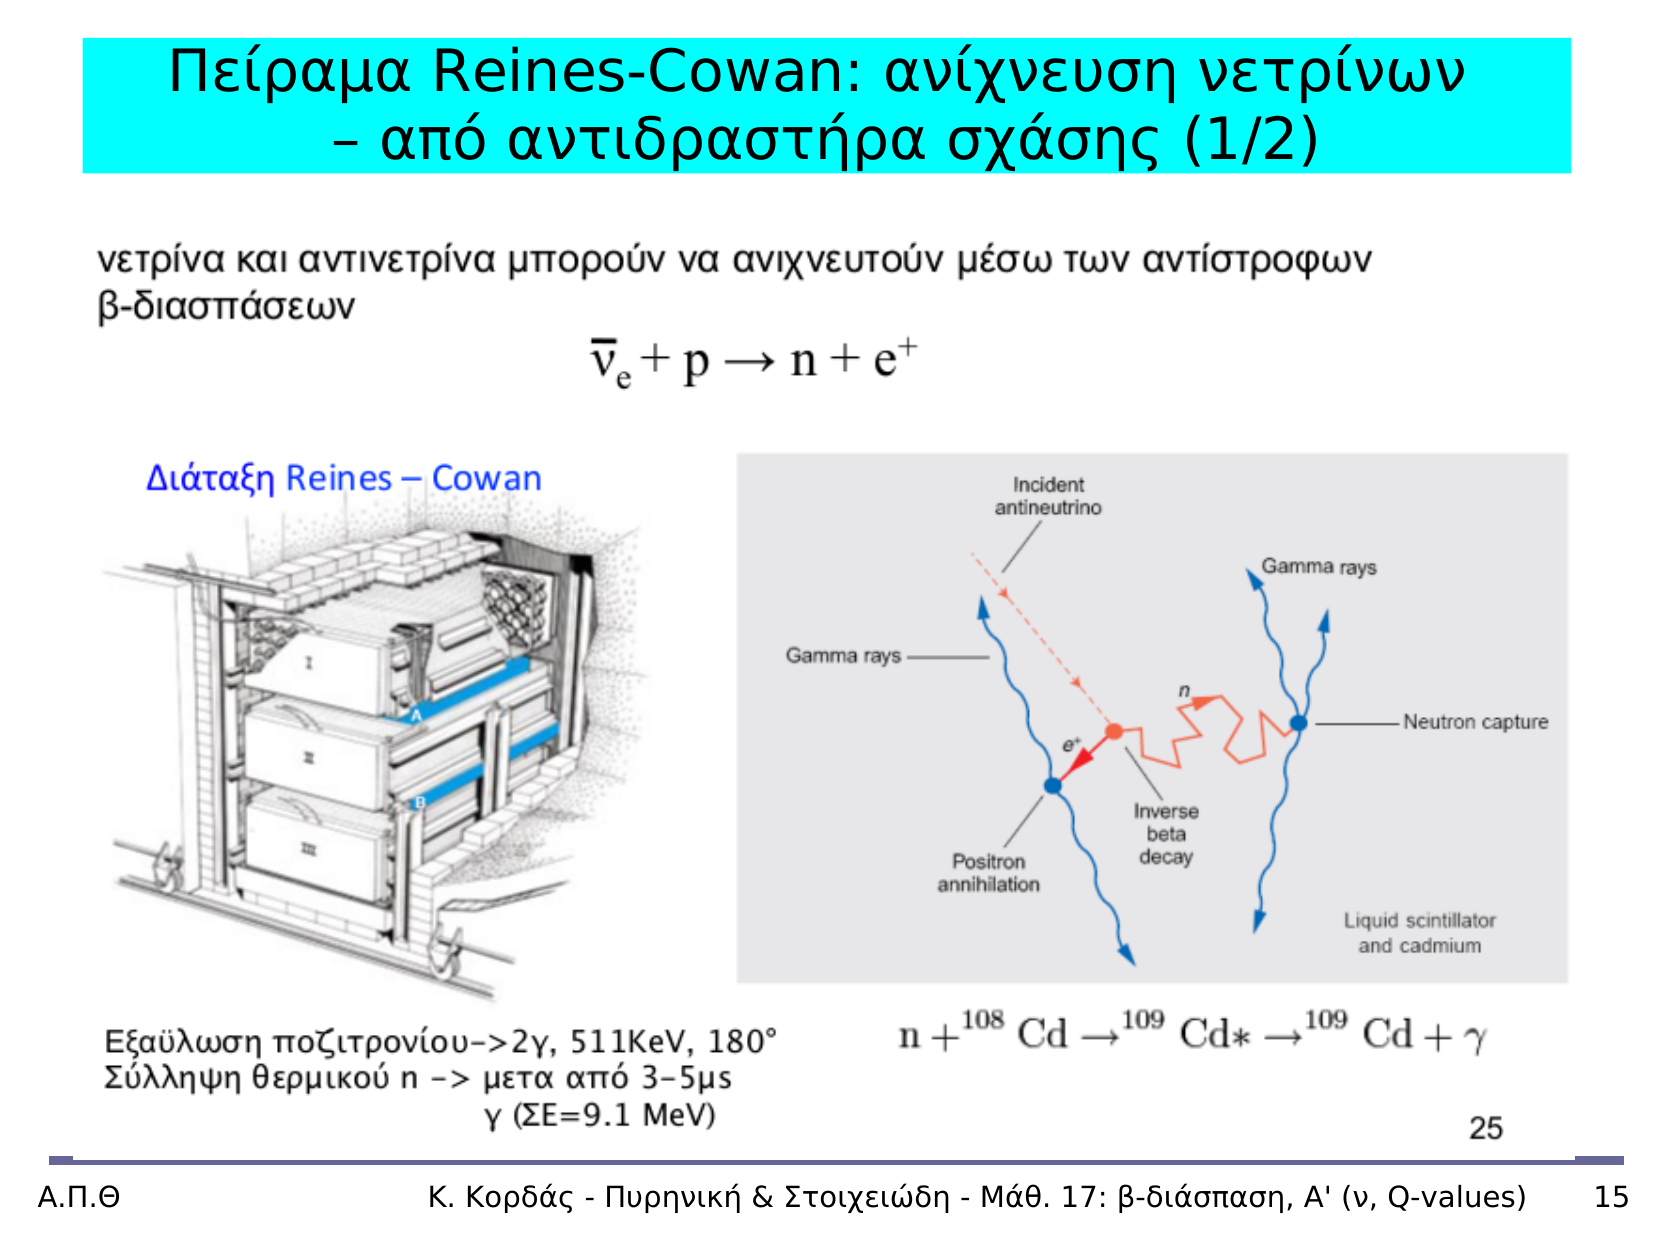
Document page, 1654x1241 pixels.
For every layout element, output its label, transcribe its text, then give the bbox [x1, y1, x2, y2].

picture [73, 229, 1575, 1160]
title Πείραμα Reines-Cowan: ανίχνευση νετρίνων – από αντιδραστήρα σχάσης (1/2) [82, 37, 1571, 174]
